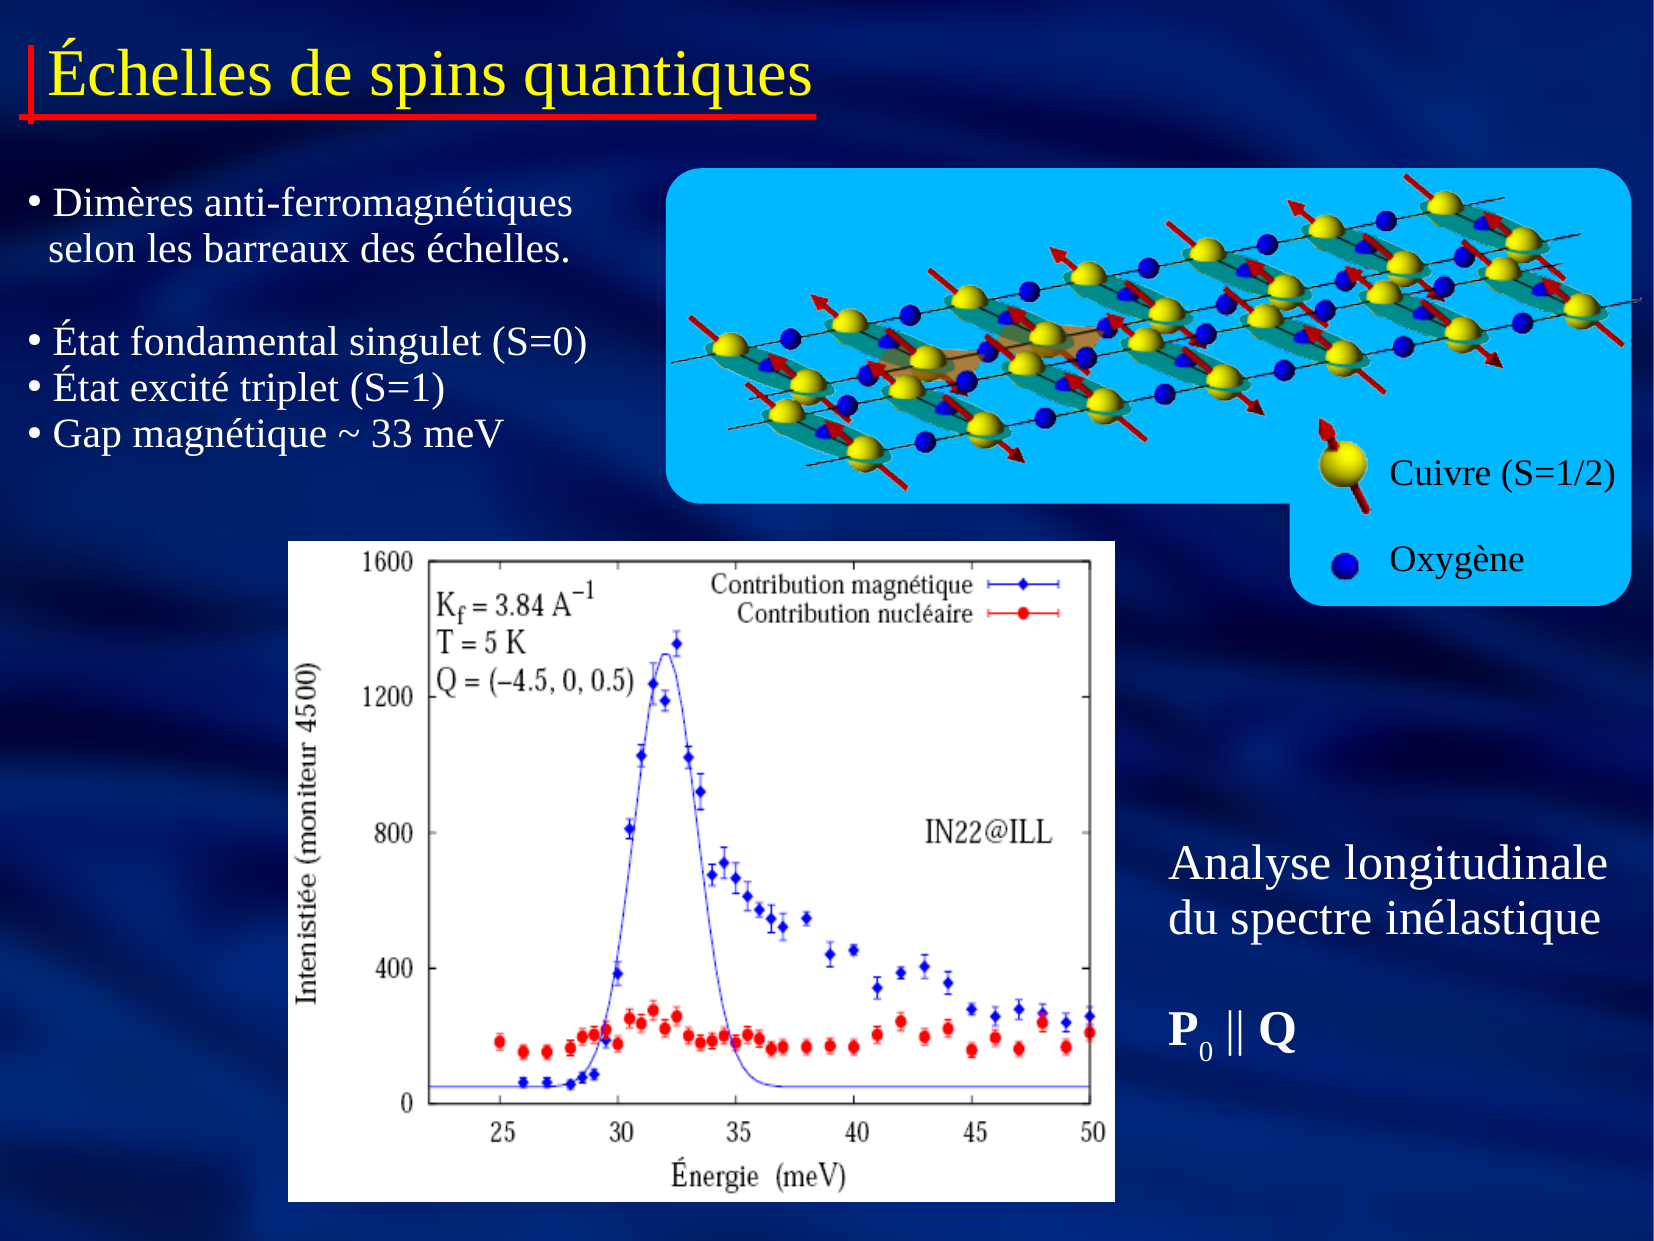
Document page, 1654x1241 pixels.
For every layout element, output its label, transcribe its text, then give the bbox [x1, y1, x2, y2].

text_box Cuivre (S=1/2) [1389, 452, 1618, 494]
text_box [665, 185, 671, 487]
text_box [674, 491, 1632, 607]
text_box [683, 168, 1614, 173]
text_box Oxygène [1389, 537, 1618, 580]
picture [0, 0, 1654, 1241]
text_box Analyse longitudinale du spectre inélastique P0 || Q [1168, 834, 1611, 1068]
text_box Dimères anti-ferromagnétiques selon les barreaux des échelles. État fondamental singulet (S=0) État excité triplet (S=1) Gap magnétique ~ 33 meV [27, 179, 644, 457]
text_box Échelles de spins quantiques [47, 35, 1277, 110]
